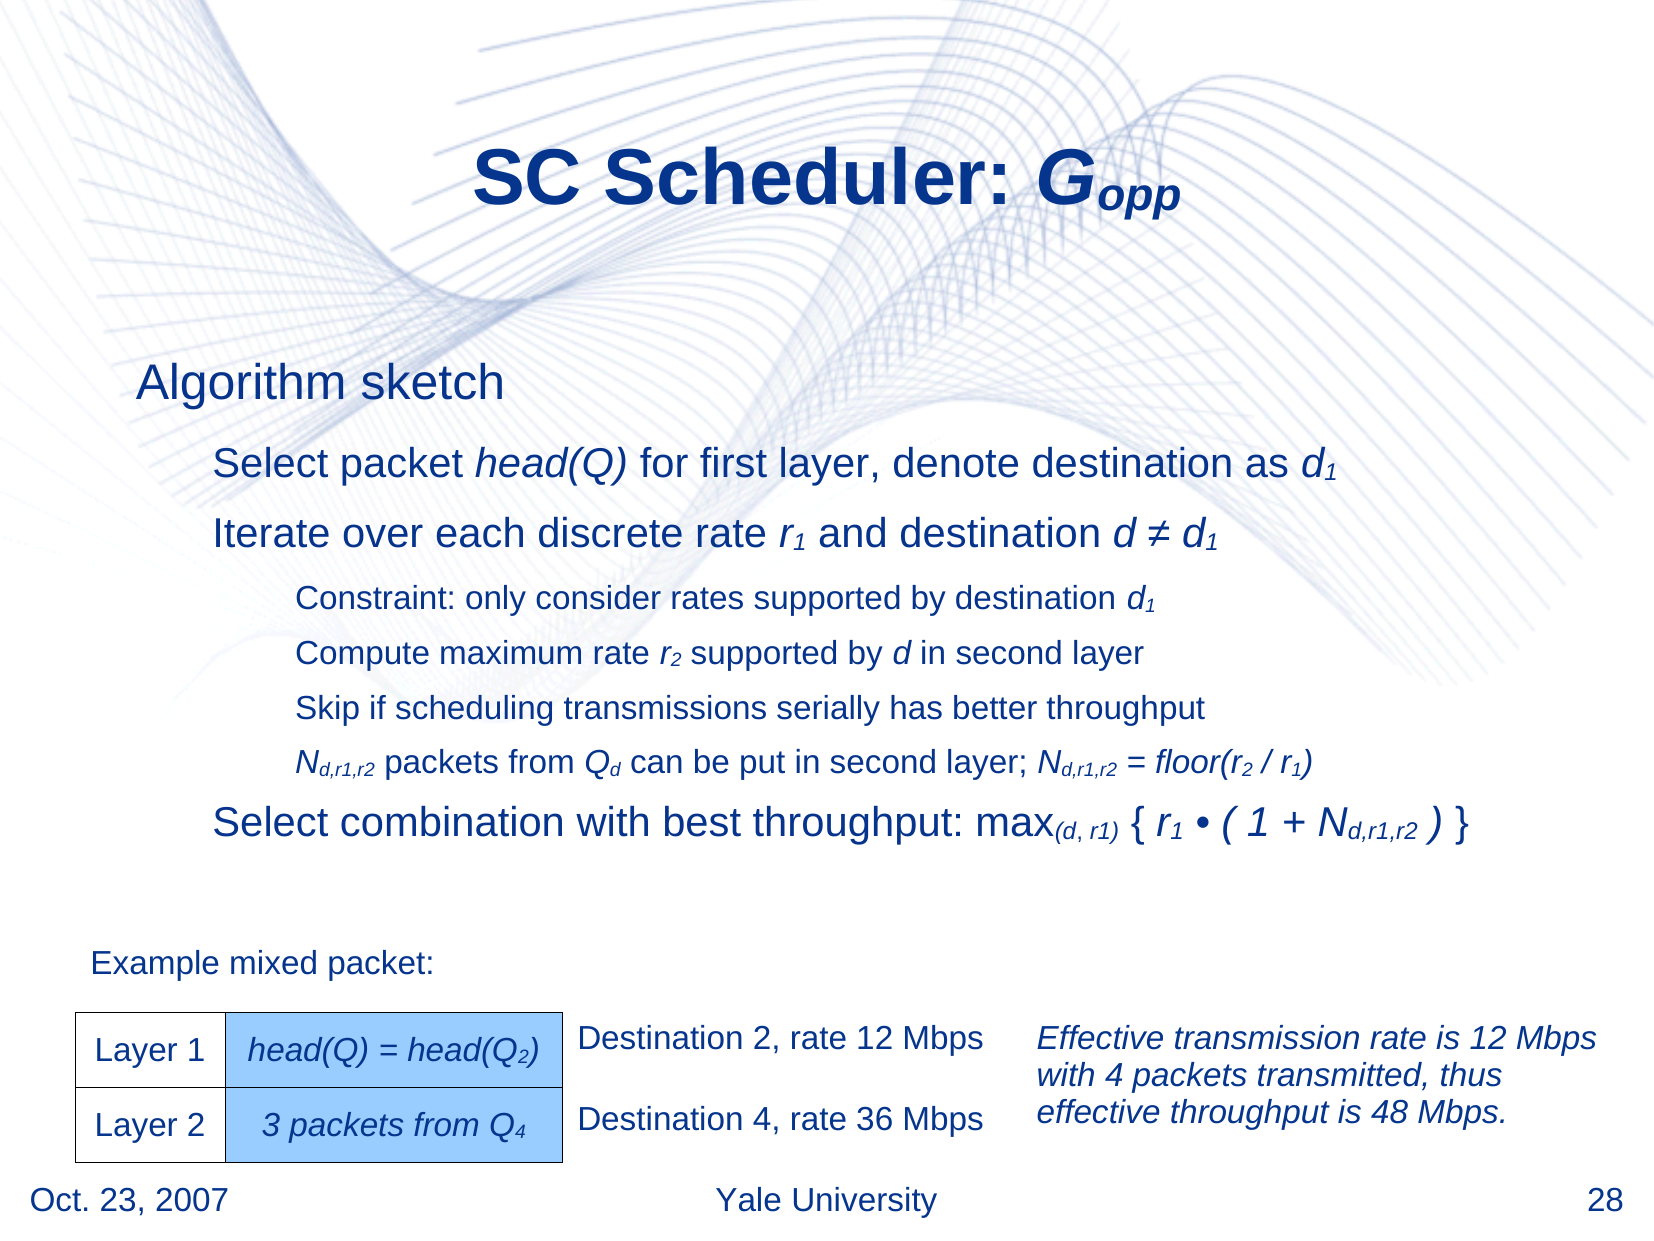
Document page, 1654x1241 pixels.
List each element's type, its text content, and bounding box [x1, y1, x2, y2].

text_box Destination 2, rate 12 Mbps [563, 1012, 1000, 1065]
picture [0, 0, 1654, 1241]
text_box Destination 4, rate 36 Mbps [562, 1093, 1000, 1146]
text_box Effective transmission rate is 12 Mbps with 4 packets transmitted, thus effective throughput is 48 Mbps. [1021, 1012, 1613, 1139]
text_box head(Q) = head(Q2) [226, 1012, 563, 1087]
list Algorithm sketch Select packet head(Q) for first layer, denote destination as d1 Iterate over each discrete rate r1 and destination d ≠ d1 Constraint: only consider rates supported by destination d1 Compute maximum rate r2 supported by d in second layer Skip if scheduling transmissions serially has better throughput Nd,r1,r2 packets from Qd can be put in second layer; Nd,r1,r2 = floor(r2 / r1) Select combination with best throughput: max(d, r1) { r1 • ( 1 + Nd,r1,r2 ) } [118, 354, 1536, 920]
text_box Layer 1 [75, 1012, 226, 1087]
text_box Layer 2 [75, 1087, 226, 1163]
title SC Scheduler: Gopp [118, 66, 1536, 288]
text_box 3 packets from Q4 [226, 1087, 563, 1163]
text_box Example mixed packet: [75, 937, 451, 990]
